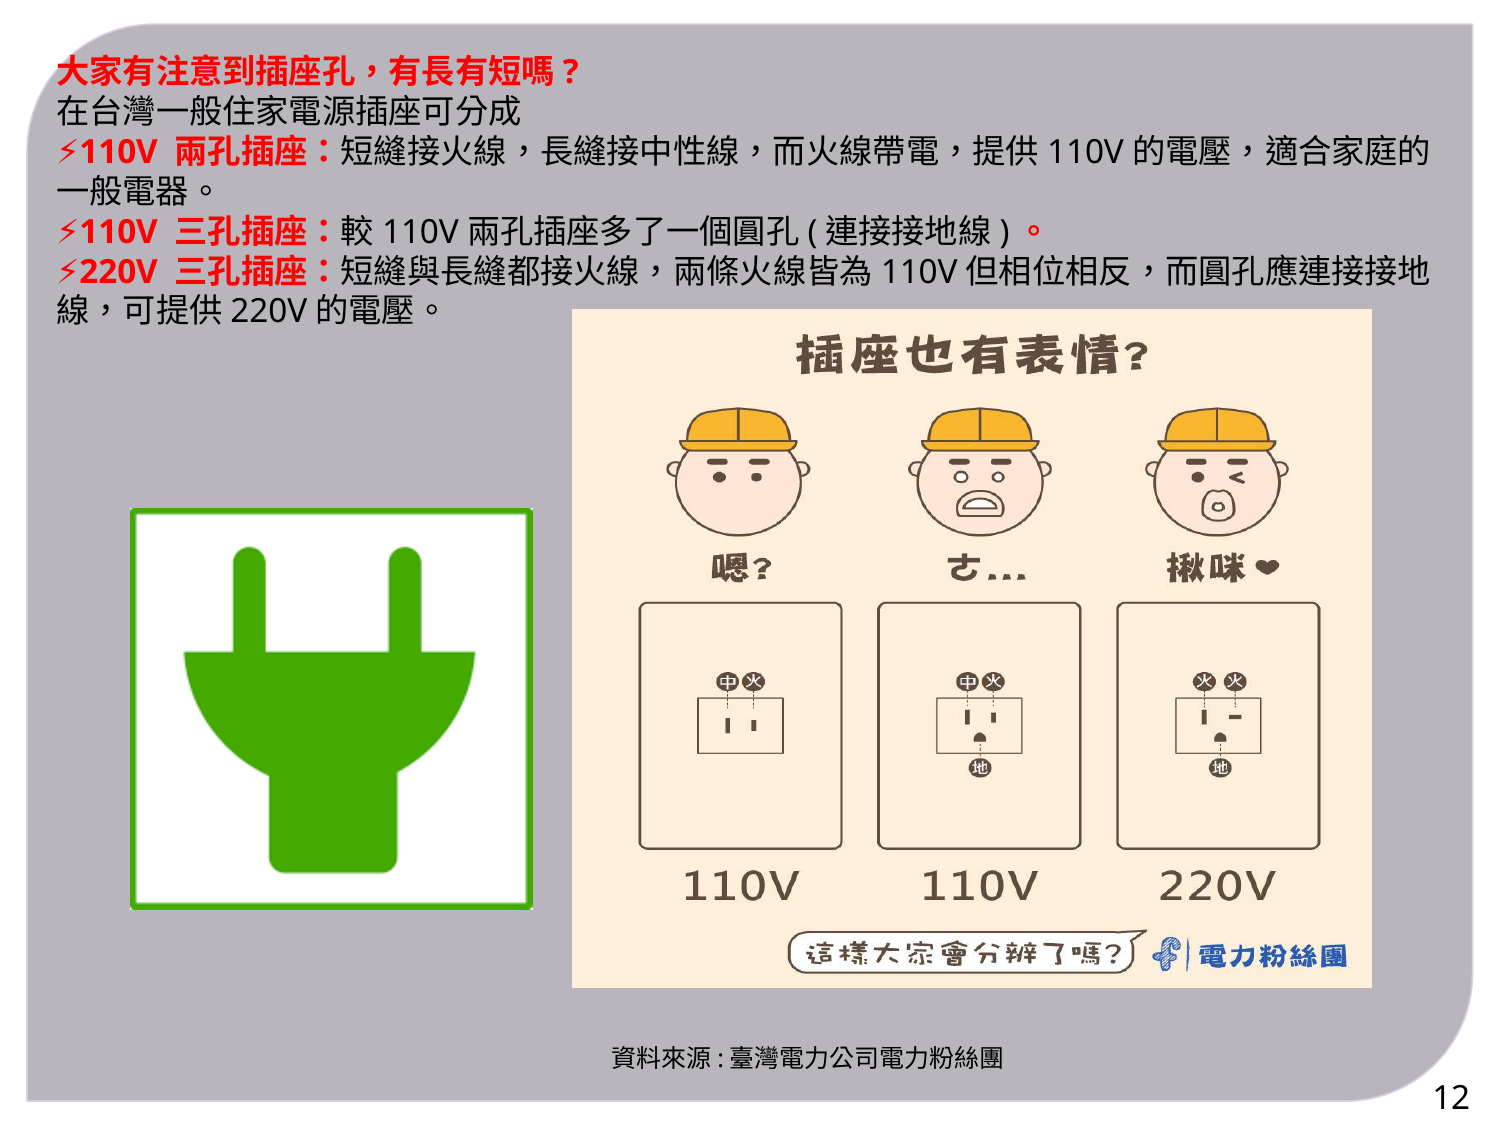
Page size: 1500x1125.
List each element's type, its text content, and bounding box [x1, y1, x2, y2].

picture [572, 309, 1372, 988]
text_box [1417, 1068, 1494, 1114]
text_box 大家有注意到插座孔，有長有短嗎? 在台灣一般住家電源插座可分成 ⚡110V 兩孔插座：短縫接火線，長縫接中性線，而火線帶電，提供110V的電壓，適合家庭的一般電器。 ⚡110V 三孔插座：較110V兩孔插座多了一個圓孔(連接接地線)。 ⚡220V 三孔插座：短縫與長縫都接火線，兩條火線皆為110V但相位相反，而圓孔應連接接地線，可提供220V的電壓。 [41, 43, 1447, 337]
text_box 資料來源:臺灣電力公司電力粉絲團 [596, 1035, 1020, 1080]
picture [130, 508, 533, 910]
